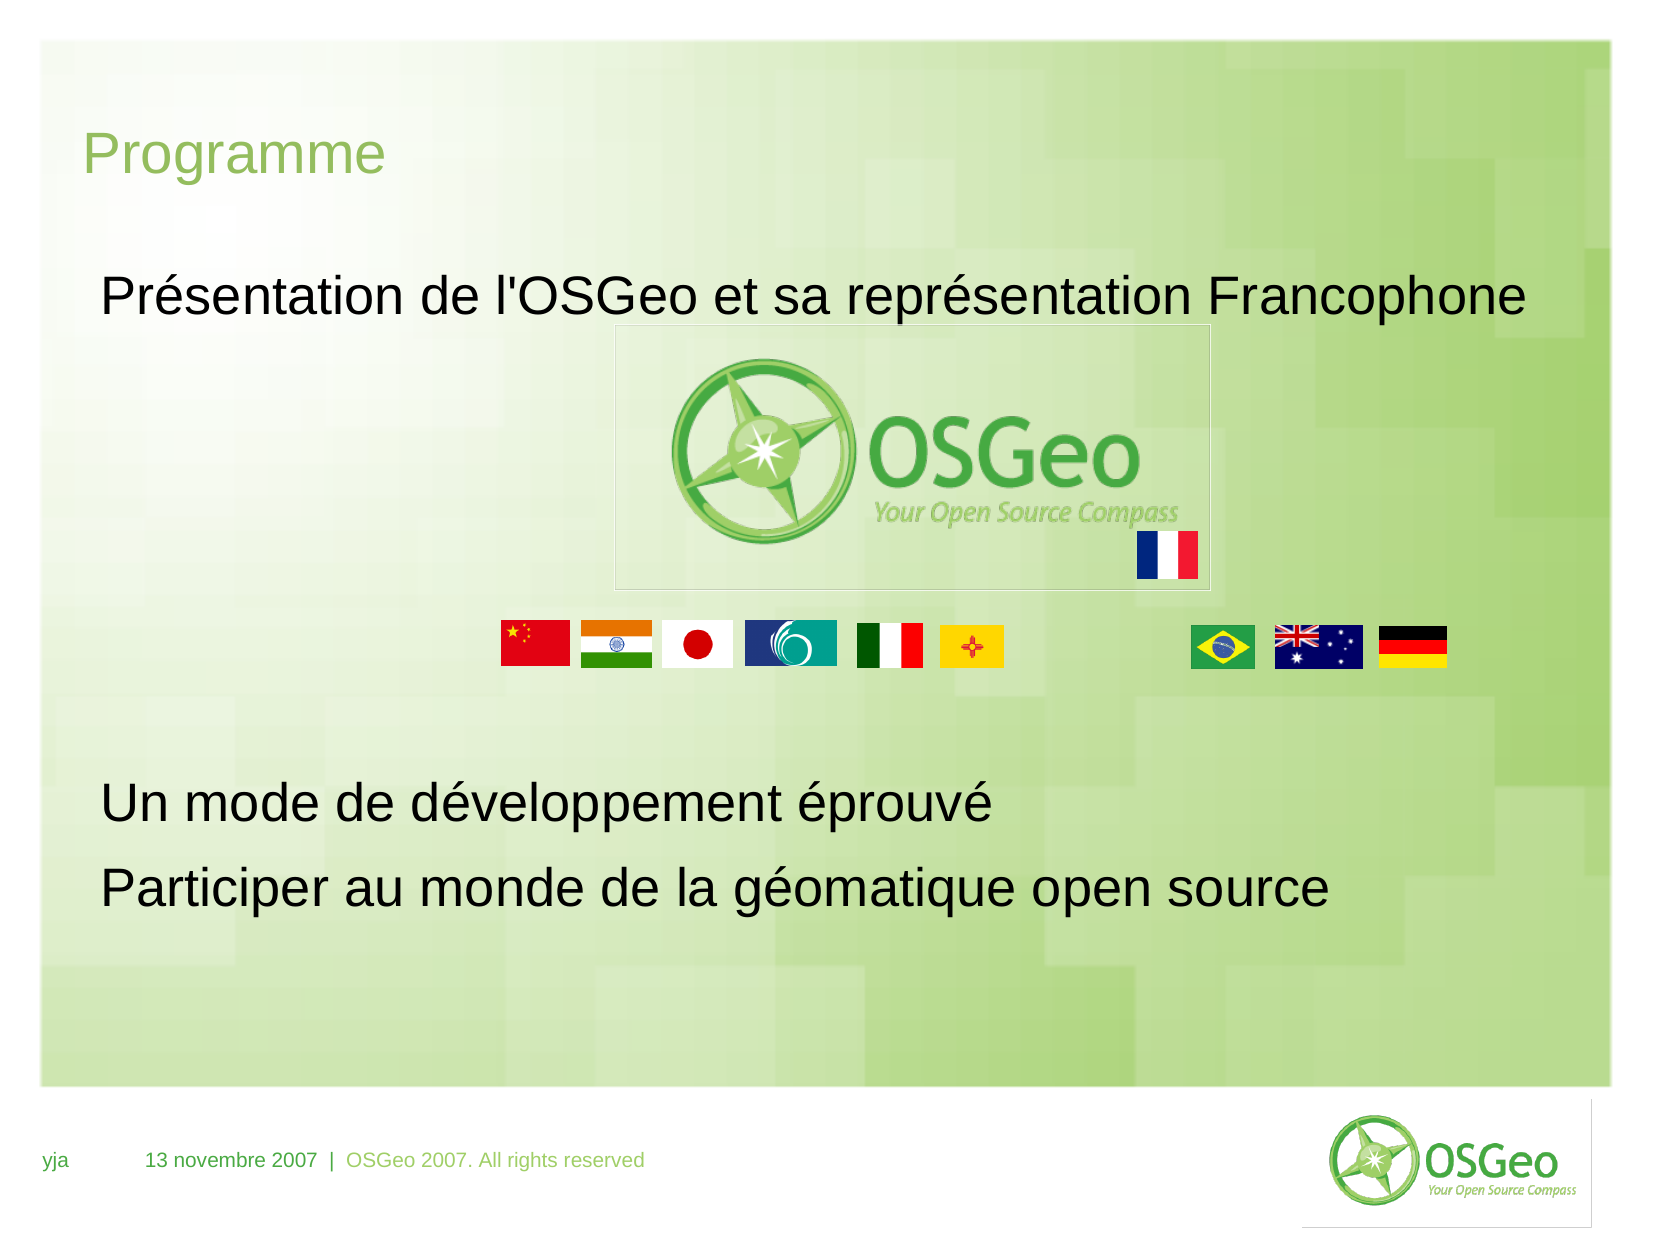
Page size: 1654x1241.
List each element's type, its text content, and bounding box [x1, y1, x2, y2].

list Présentation de l'OSGeo et sa représentation Francophone Un mode de développement éprouvé Participer au monde de la géomatique open source [82, 265, 1571, 1109]
picture [0, 1, 1654, 1239]
title Programme [82, 49, 1571, 257]
